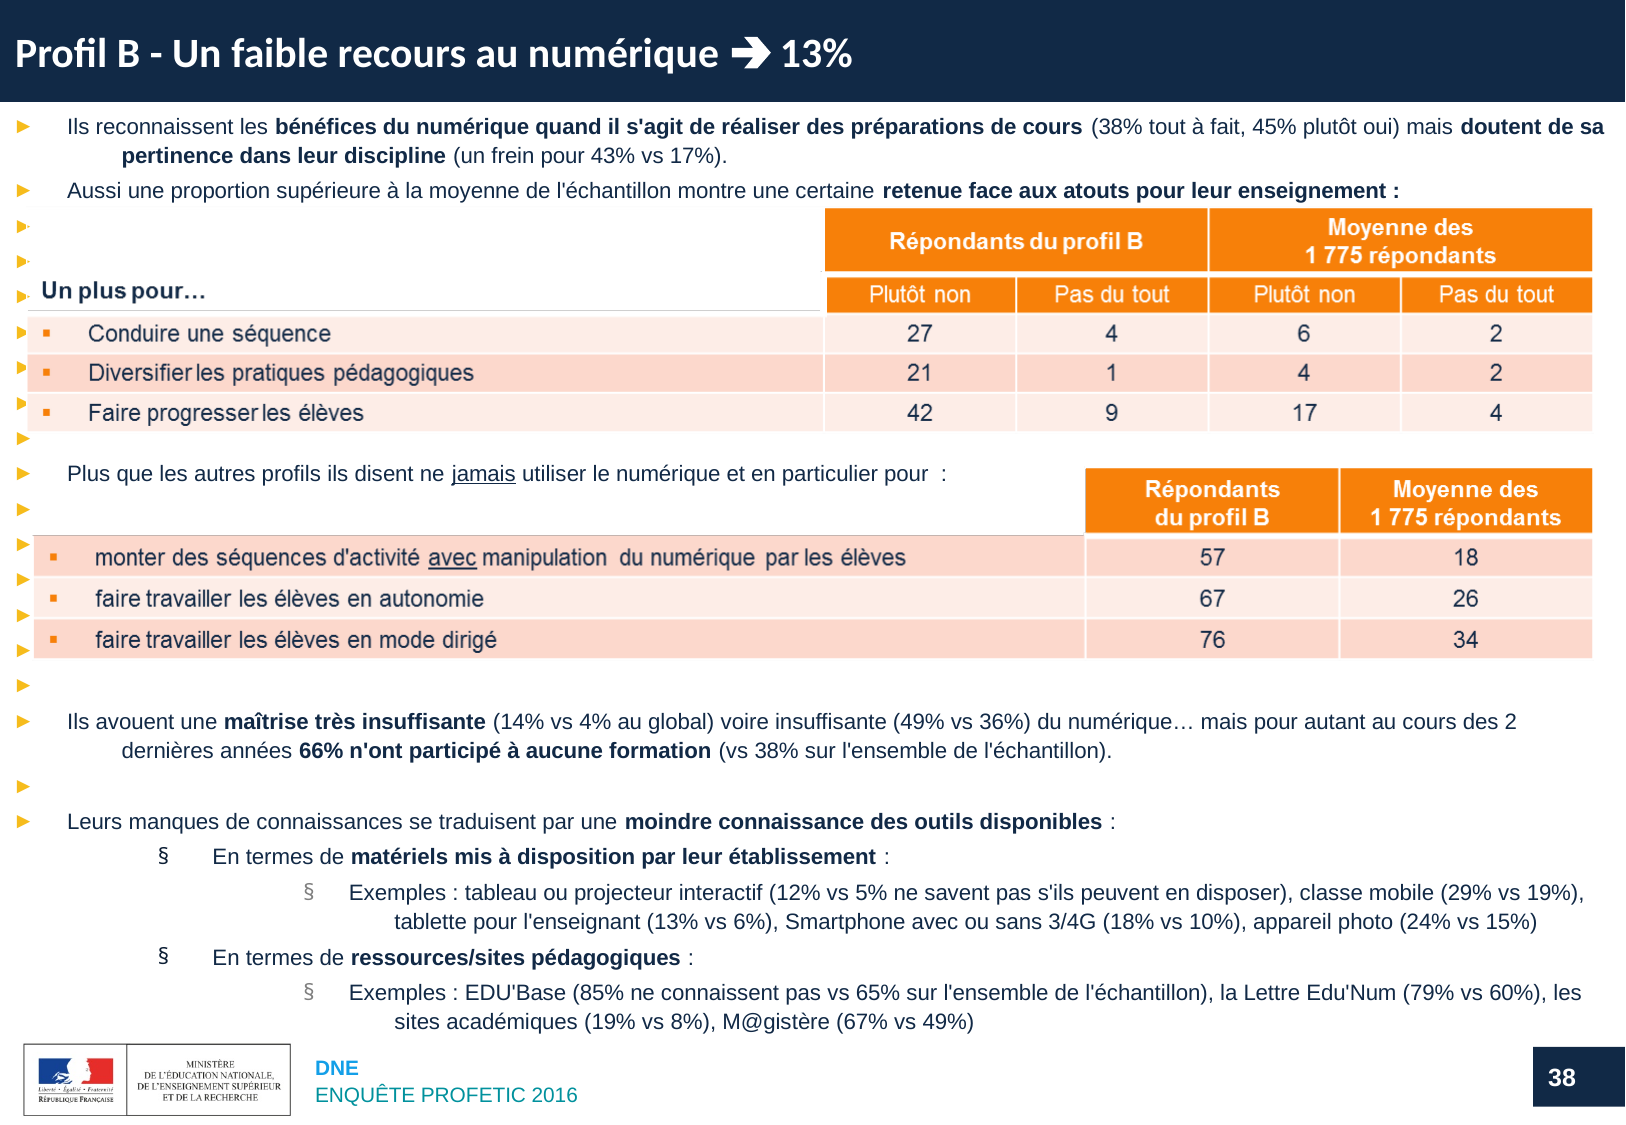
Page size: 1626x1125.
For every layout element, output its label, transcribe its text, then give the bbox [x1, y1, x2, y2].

list Ils reconnaissent les bénéfices du numérique quand il s'agit de réaliser des préparations de cours (38% tout à fait, 45% plutôt oui) mais doutent de sa pertinence dans leur discipline (un frein pour 43% vs 17%). Aussi une proportion supérieure à la moyenne de l'échantillon montre une certaine retenue face aux atouts pour leur enseignement : Plus que les autres profils ils disent ne jamais utiliser le numérique et en particulier pour : Ils avouent une maîtrise très insuffisante (14% vs 4% au global) voire insuffisante (49% vs 36%) du numérique… mais pour autant au cours des 2 dernières années 66% n'ont participé à aucune formation (vs 38% sur l'ensemble de l'échantillon). Leurs manques de connaissances se traduisent par une moindre connaissance des outils disponibles : En termes de matériels mis à disposition par leur établissement : Exemples : tableau ou projecteur interactif (12% vs 5% ne savent pas s'ils peuvent en disposer), classe mobile (29% vs 19%), tablette pour l'enseignant (13% vs 6%), Smartphone avec ou sans 3/4G (18% vs 10%), appareil photo (24% vs 15%) En termes de ressources/sites pédagogiques : Exemples : EDU'Base (85% ne connaissent pas vs 65% sur l'ensemble de l'échantillon), la Lettre Edu'Num (79% vs 60%), les sites académiques (19% vs 8%), M@gistère (67% vs 49%) [0, 102, 1623, 1059]
text_box 38 [1533, 1046, 1625, 1107]
title Profil B - Un faible recours au numérique  13% [0, 0, 1625, 102]
picture [32, 467, 1594, 668]
picture [26, 205, 1594, 440]
